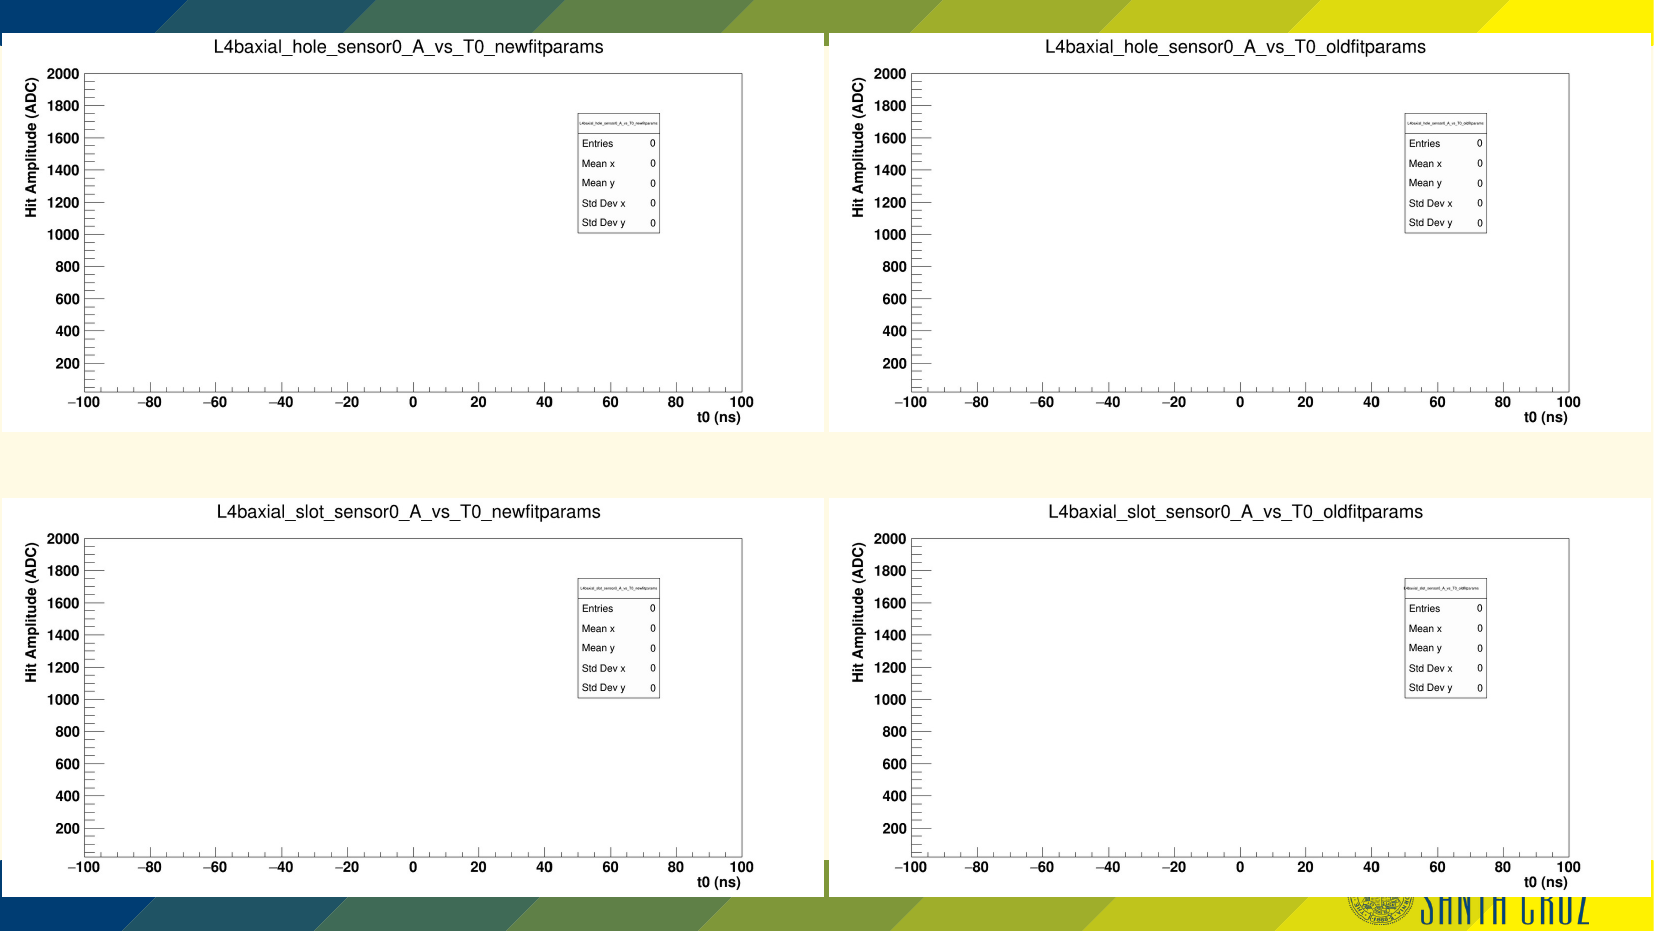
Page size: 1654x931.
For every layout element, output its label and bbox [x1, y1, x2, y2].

picture [2, 33, 824, 432]
picture [829, 33, 1651, 432]
picture [829, 498, 1651, 925]
picture [2, 498, 824, 897]
